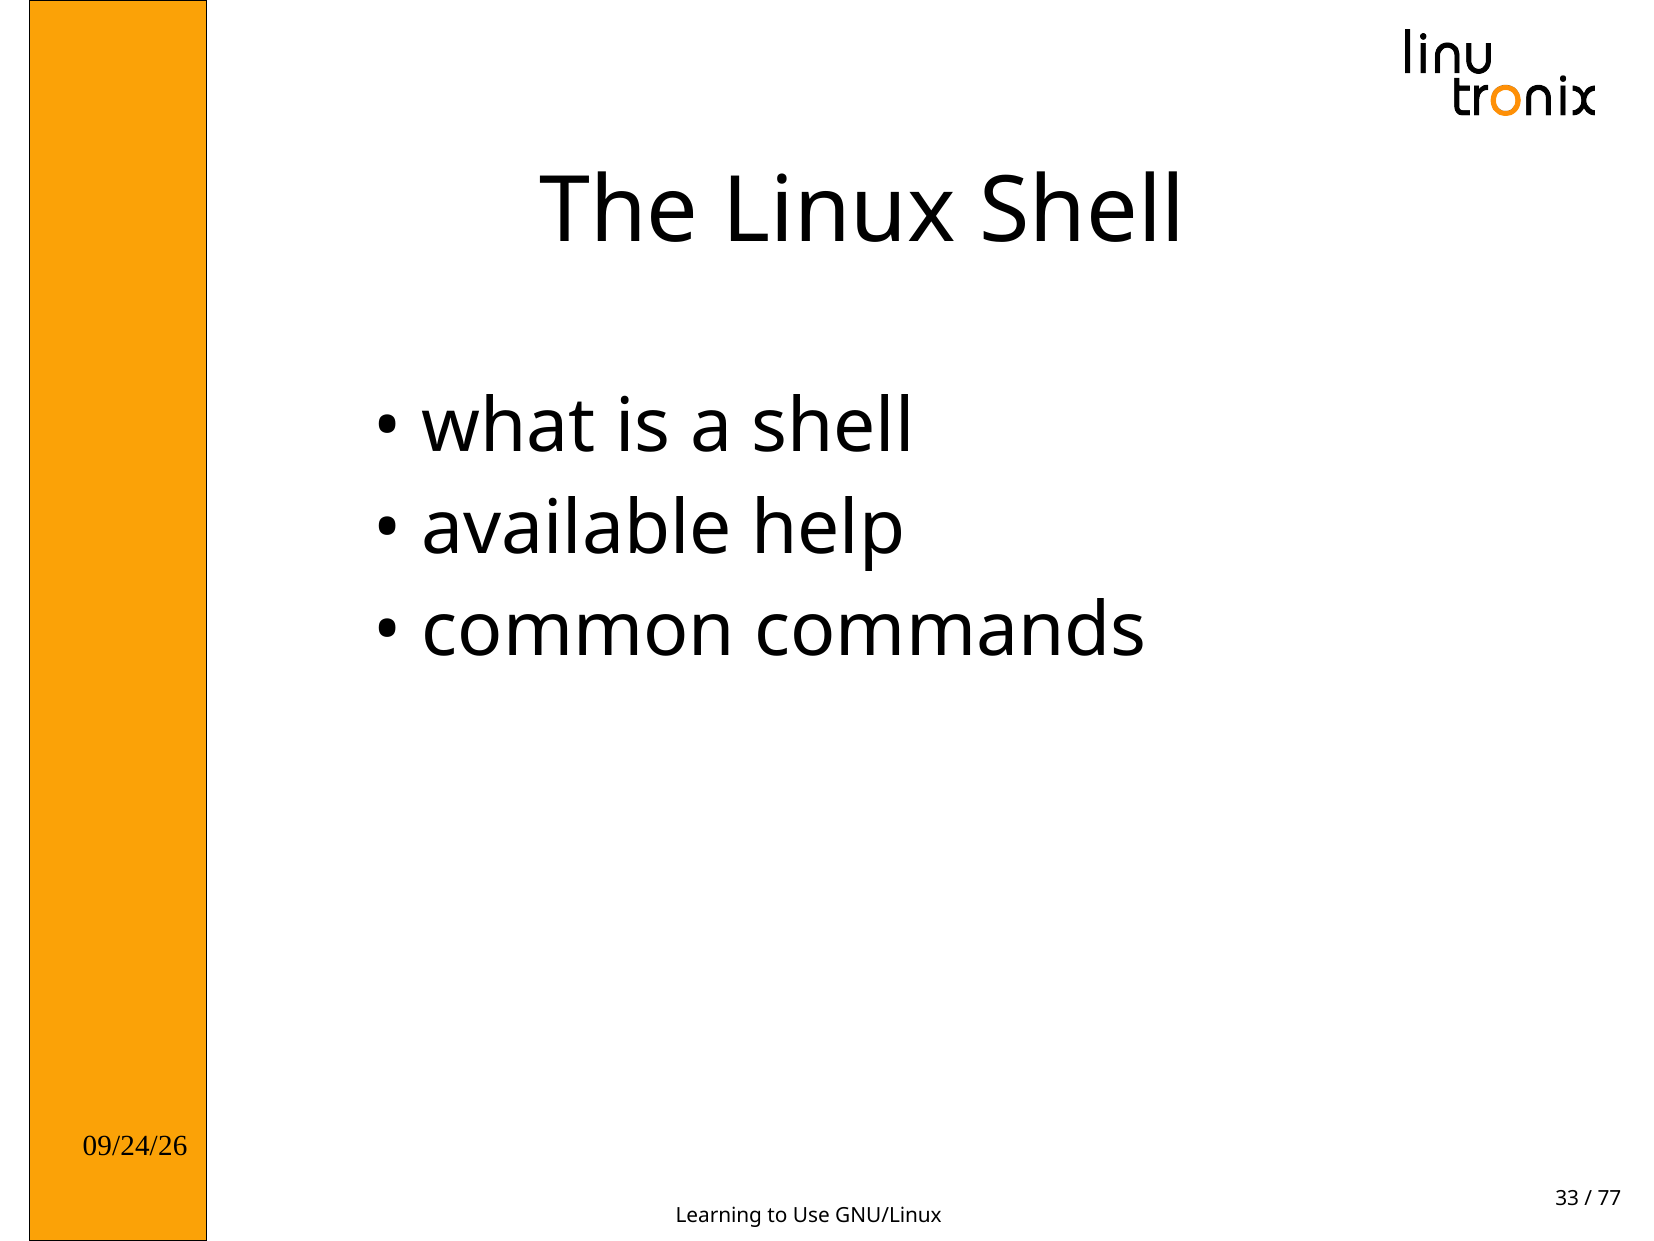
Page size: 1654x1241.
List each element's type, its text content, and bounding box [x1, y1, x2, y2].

text_box The Linux Shell [539, 143, 1240, 263]
text_box • what is a shell • available help • common commands [300, 370, 1468, 859]
picture [1405, 29, 1595, 116]
